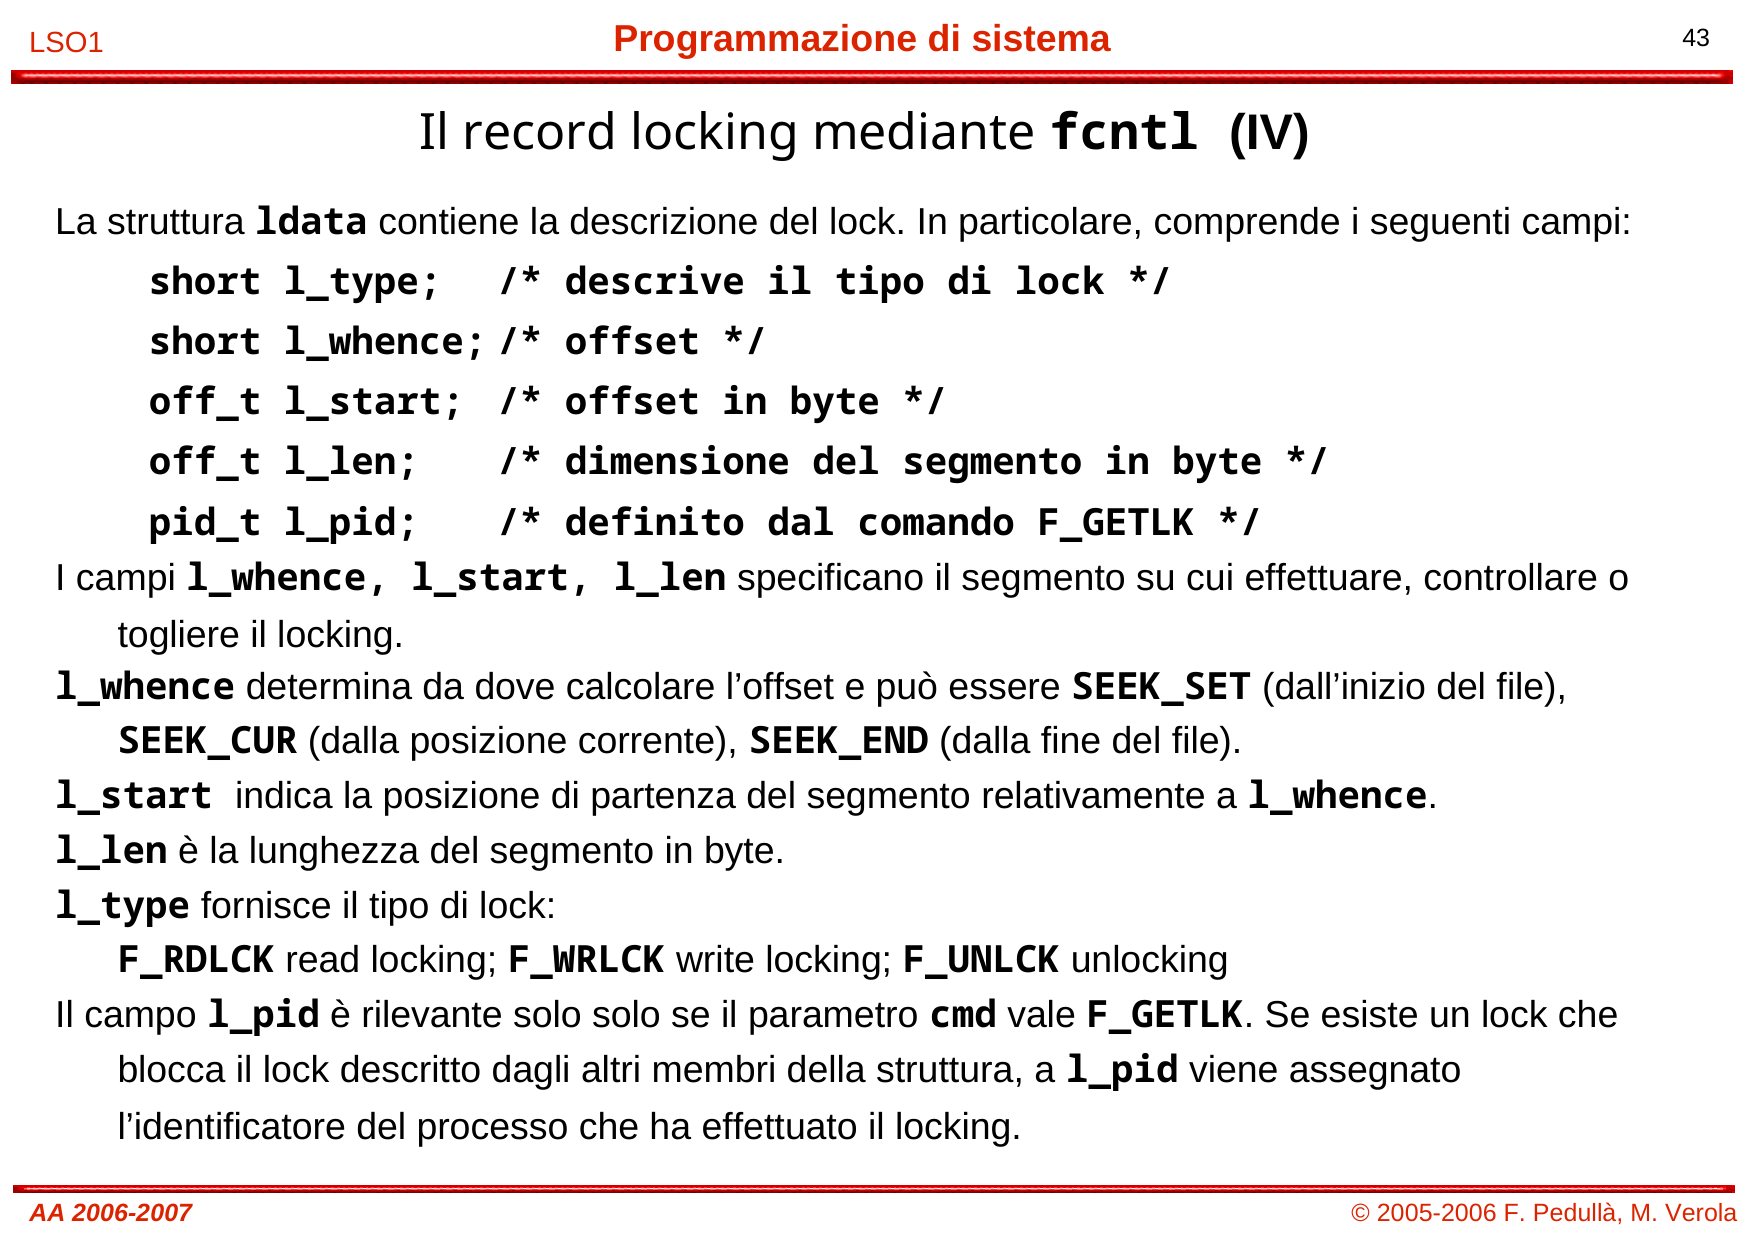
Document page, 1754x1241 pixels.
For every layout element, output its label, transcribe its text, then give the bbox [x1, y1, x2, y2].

picture [11, 70, 1733, 84]
title Il record locking mediante fcntl (IV) [359, 84, 1370, 180]
picture [13, 1185, 1735, 1193]
list La struttura ldata contiene la descrizione del lock. In particolare, comprende i seguenti campi: short l_type; /* descrive il tipo di lock */ short l_whence; /* offset */ off_t l_start; /* offset in byte */ off_t l_len; /* dimensione del segmento in byte */ pid_t l_pid; /* definito dal comando F_GETLK */ I campi l_whence, l_start, l_len specificano il segmento su cui effettuare, controllare o togliere il locking. l_whence determina da dove calcolare l’offset e può essere SEEK_SET (dall’inizio del file), SEEK_CUR (dalla posizione corrente), SEEK_END (dalla fine del file). l_start indica la posizione di partenza del segmento relativamente a l_whence. l_len è la lunghezza del segmento in byte. l_type fornisce il tipo di lock: F_RDLCK read locking; F_WRLCK write locking; F_UNLCK unlocking Il campo l_pid è rilevante solo solo se il parametro cmd vale F_GETLK. Se esiste un lock che blocca il lock descritto dagli altri membri della struttura, a l_pid viene assegnato l’identificatore del processo che ha effettuato il locking. [40, 183, 1712, 1164]
